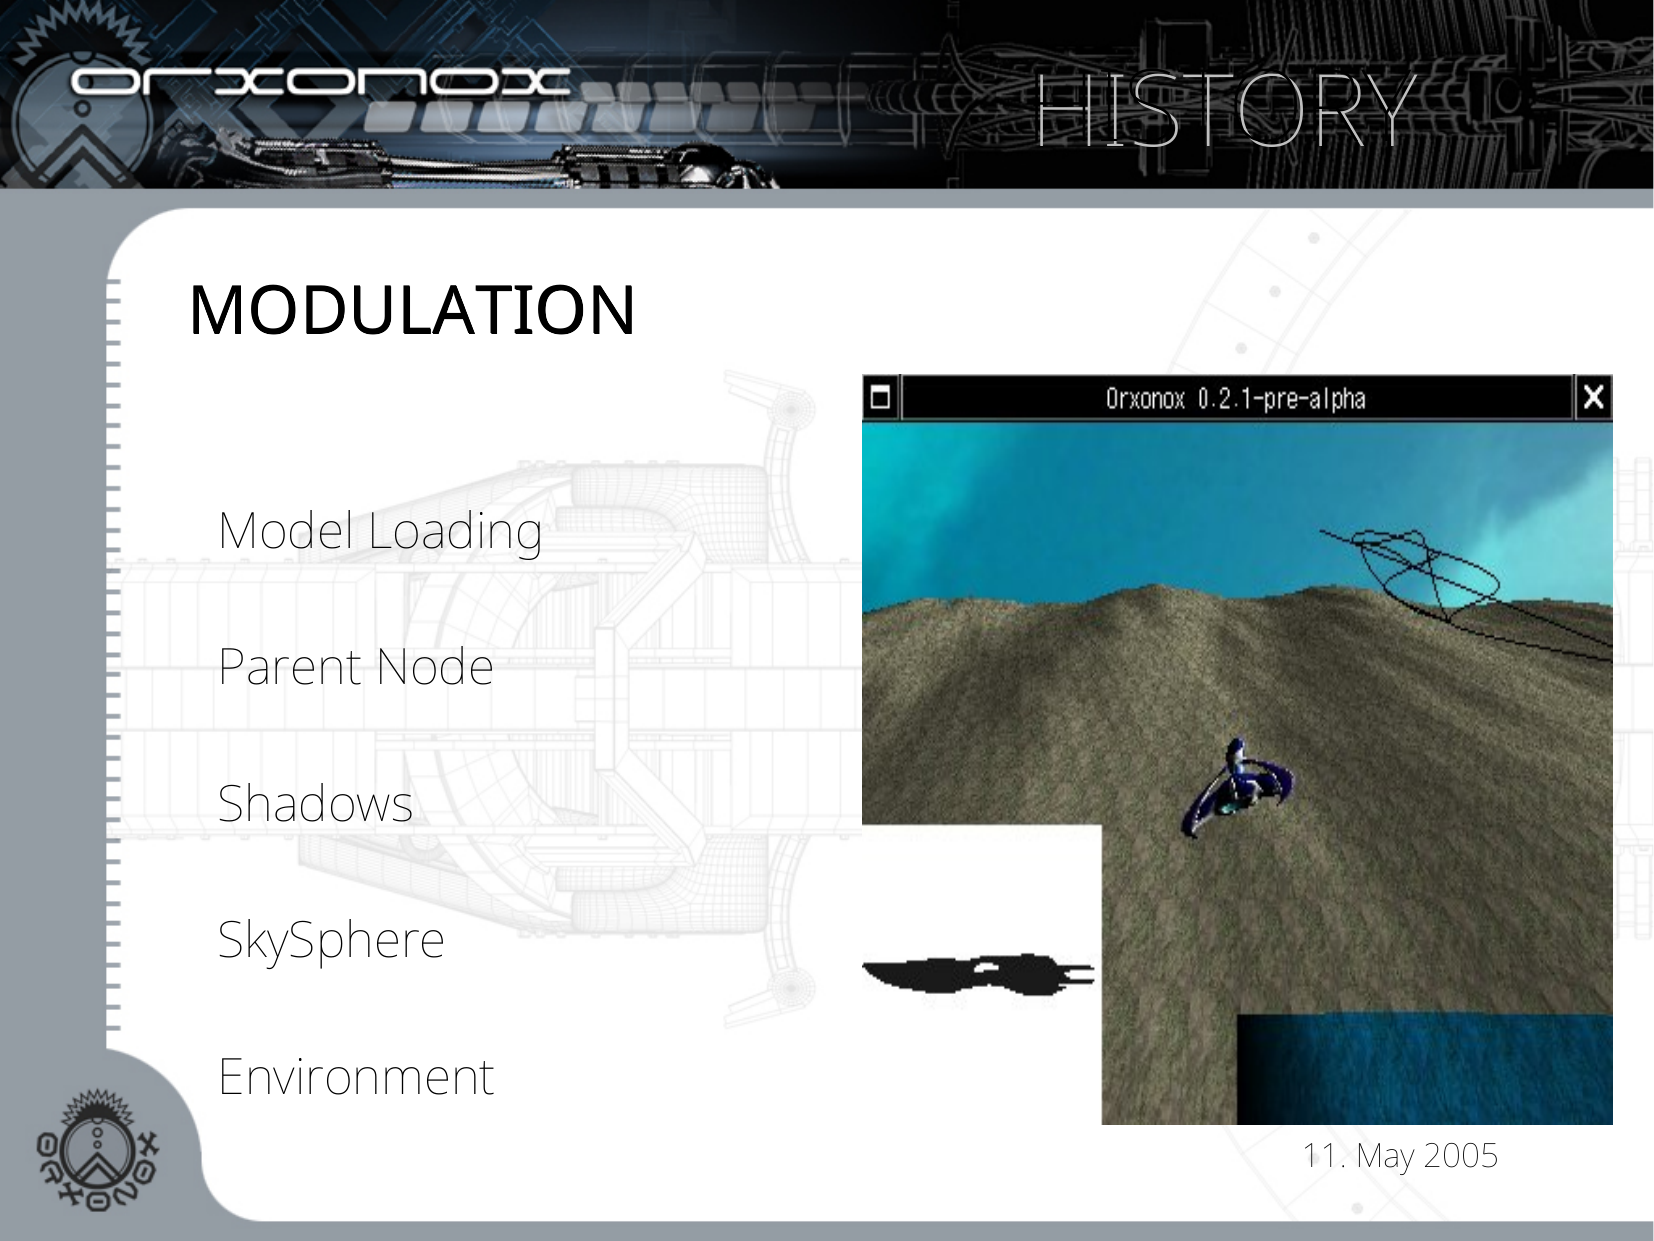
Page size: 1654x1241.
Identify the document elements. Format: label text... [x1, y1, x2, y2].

picture [0, 0, 1654, 1241]
text_box 11. May 2005 [1251, 1125, 1600, 1176]
text_box HISTORY [975, 26, 1603, 151]
text_box Model Loading Parent Node Shadows SkySphere Environment [167, 487, 665, 1097]
text_box MODULATION [187, 262, 796, 331]
